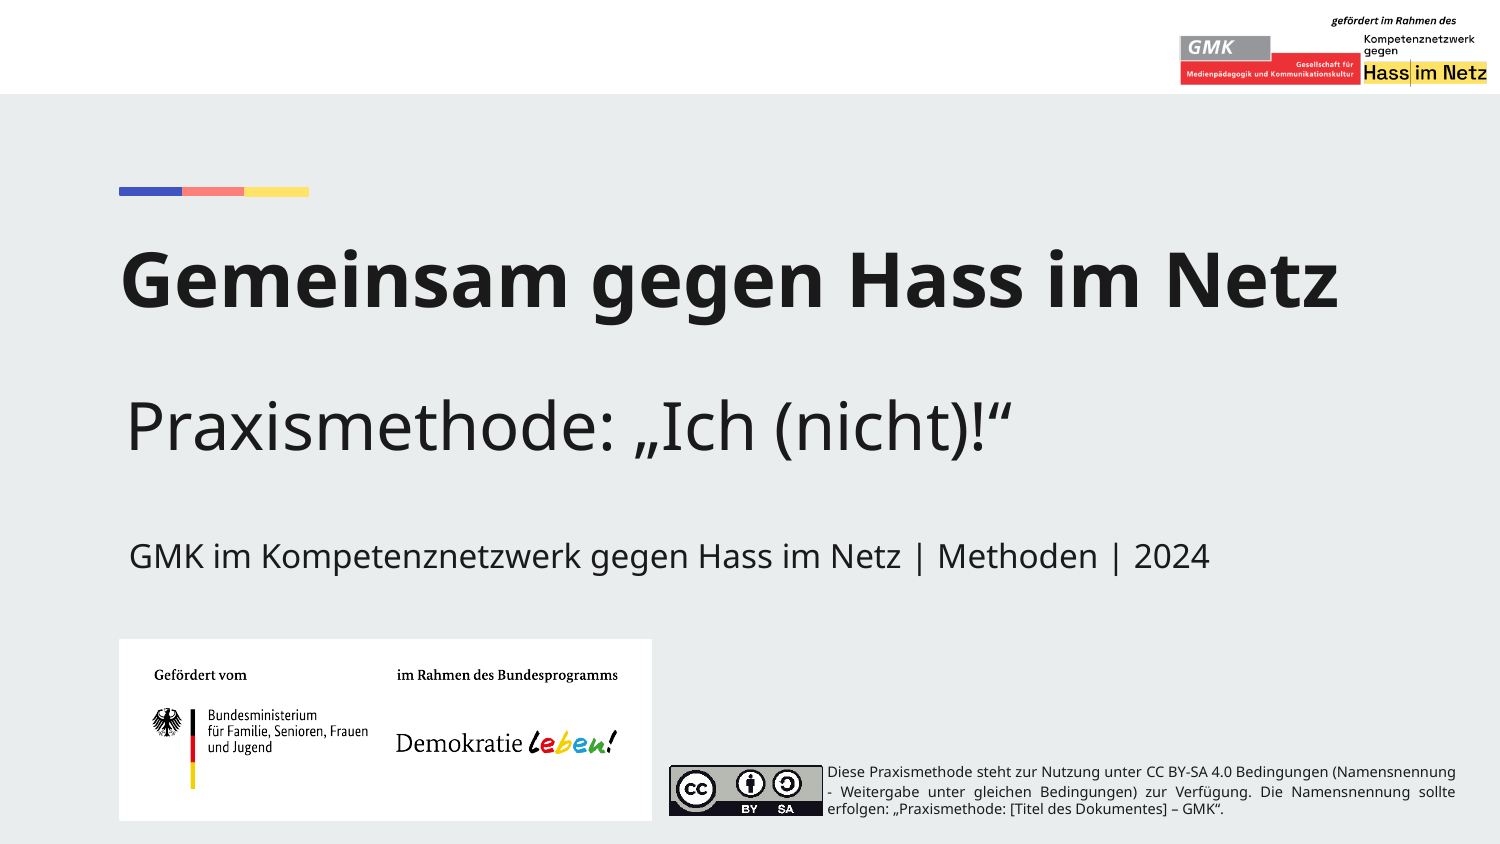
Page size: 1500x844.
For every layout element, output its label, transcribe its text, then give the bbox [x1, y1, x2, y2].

text_box Praxismethode: „Ich (nicht)!“ [111, 369, 1381, 491]
text_box Diese Praxismethode steht zur Nutzung unter CC BY-SA 4.0 Bedingungen (Namensnennung - Weitergabe unter gleichen Bedingungen) zur Verfügung. Die Namensnennung sollte erfolgen: „Praxismethode: [Titel des Dokumentes] – GMK“. [813, 755, 1471, 825]
picture [669, 765, 813, 816]
title Gemeinsam gegen Hass im Netz [119, 216, 1381, 340]
subtitle GMK im Kompetenznetzwerk gegen Hass im Netz | Methoden | 2024 [91, 520, 1381, 610]
